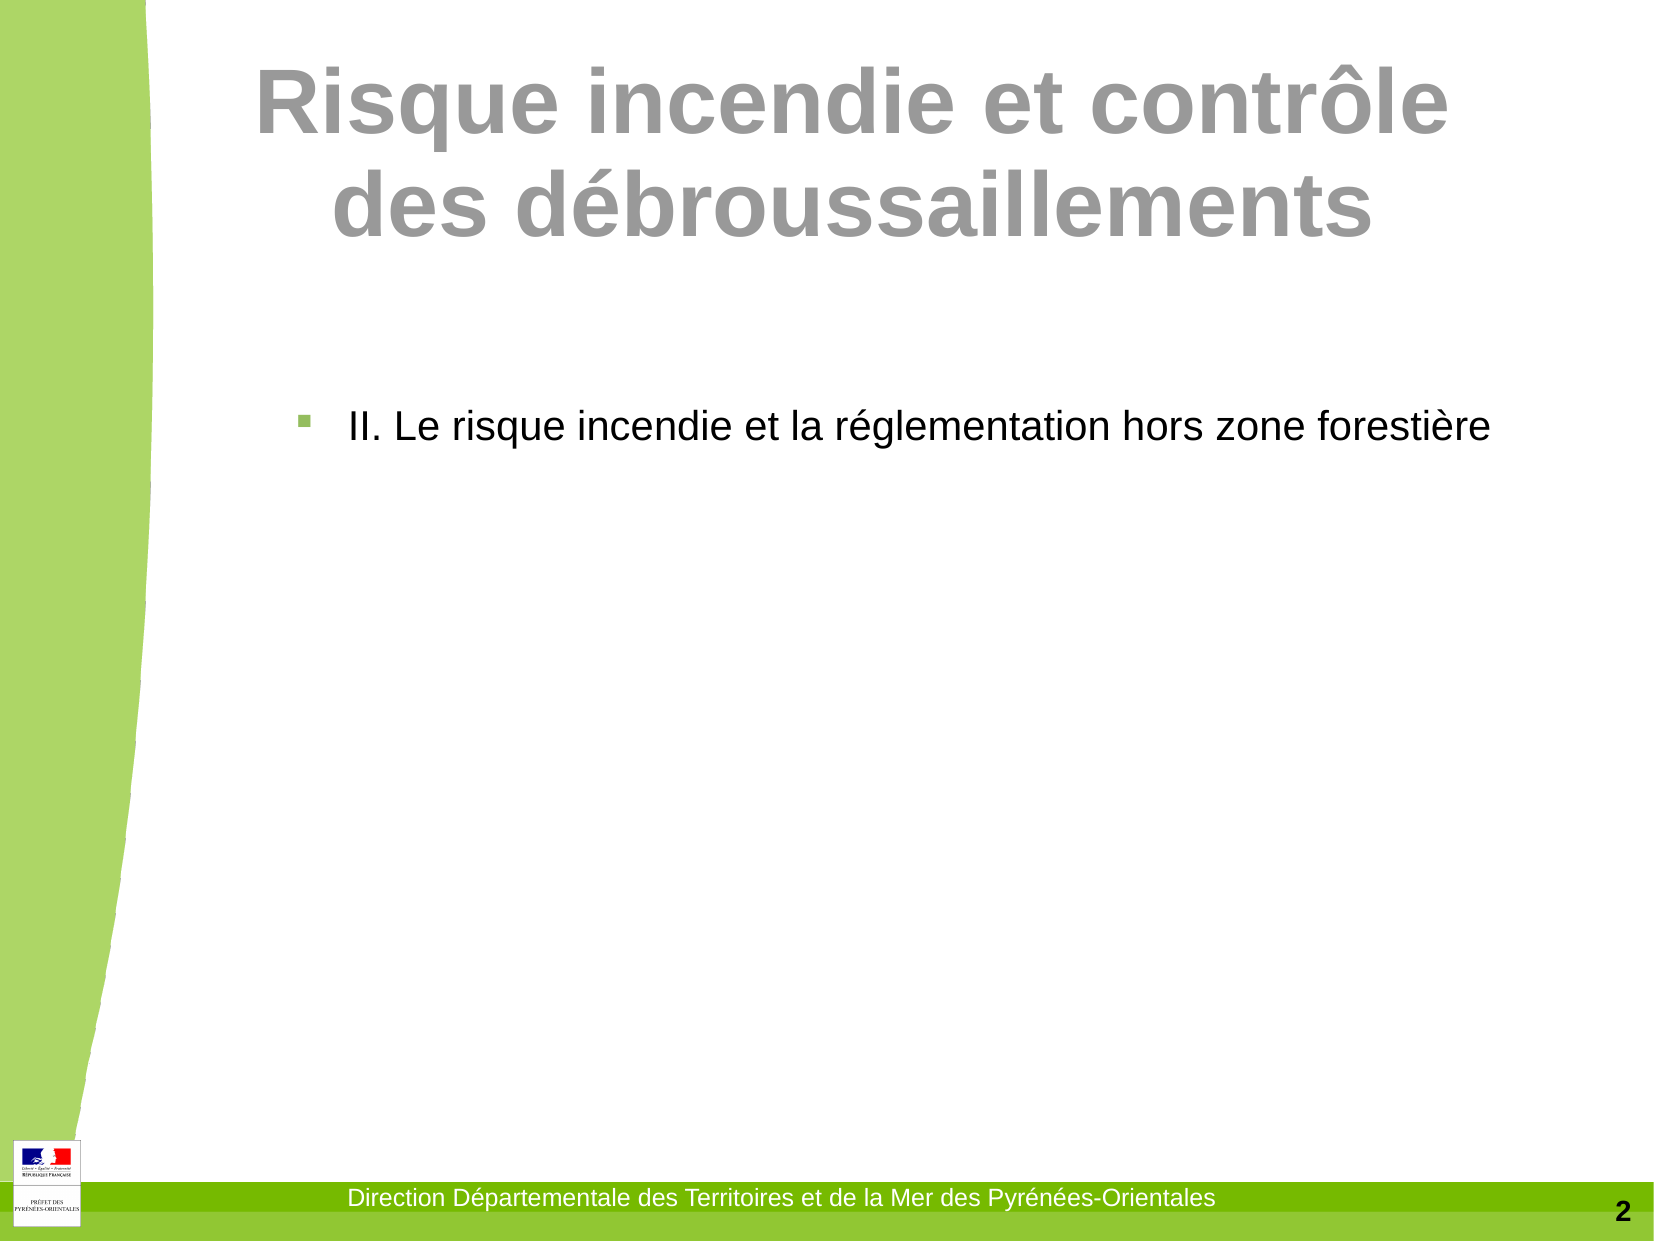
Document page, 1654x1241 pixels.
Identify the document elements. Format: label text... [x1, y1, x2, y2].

picture [0, 0, 1654, 1241]
list II. Le risque incendie et la réglementation hors zone forestière [206, 402, 1536, 520]
title Risque incendie et contrôle des débroussaillements [136, 50, 1571, 256]
